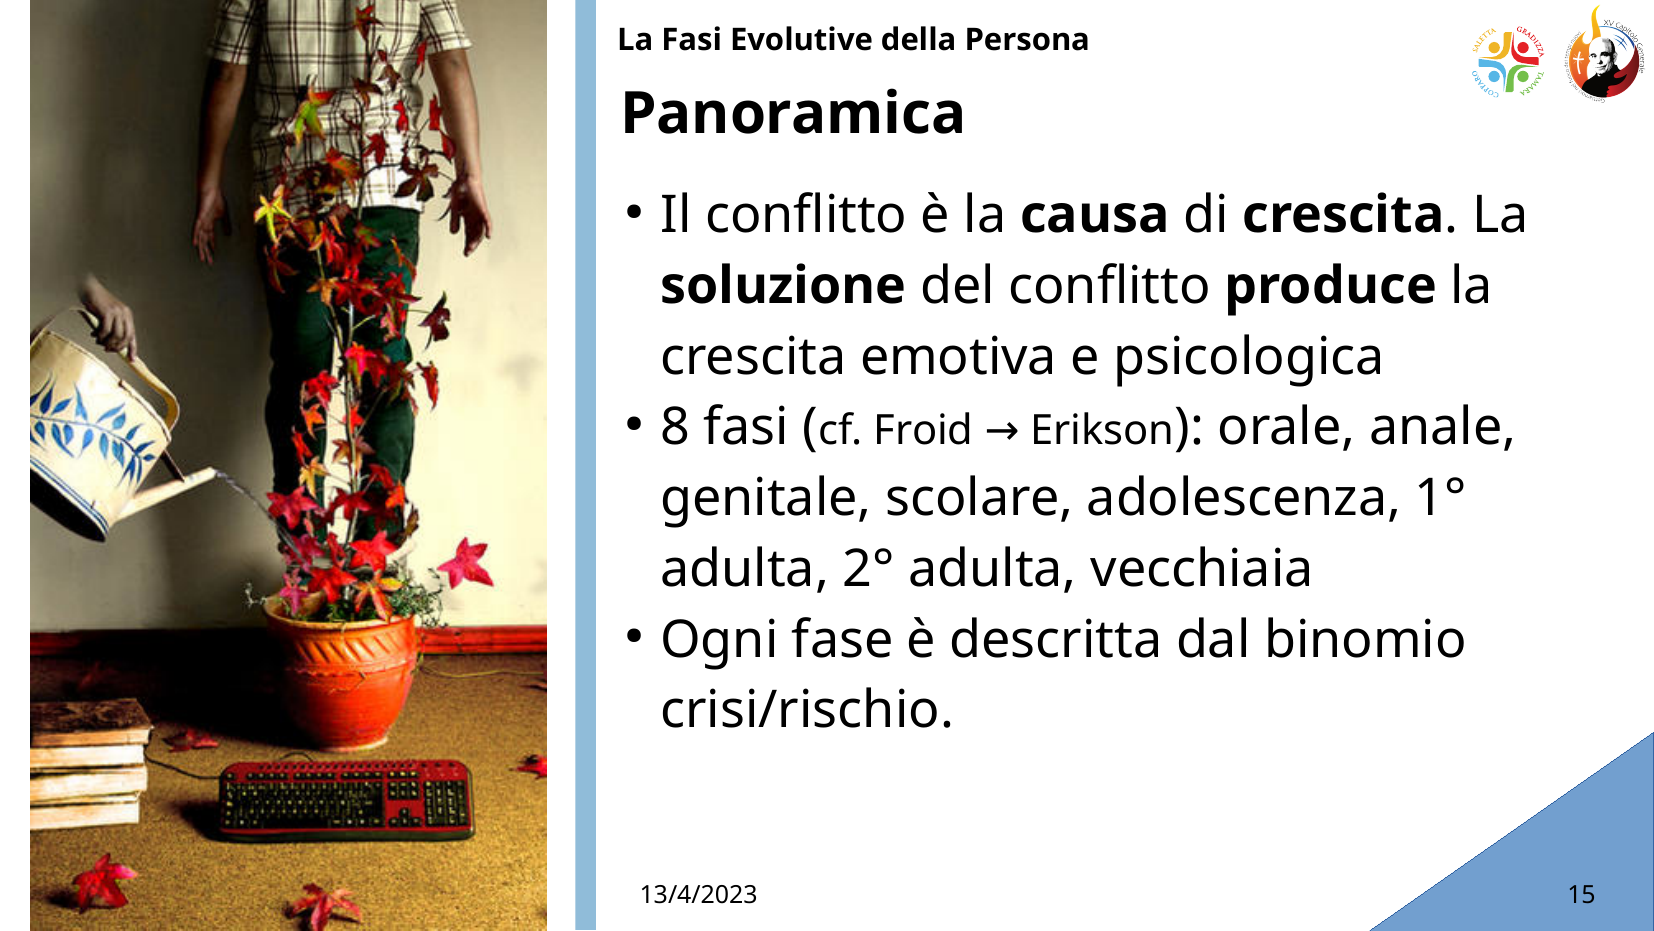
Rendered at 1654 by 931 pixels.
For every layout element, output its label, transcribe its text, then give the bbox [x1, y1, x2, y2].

picture [30, 0, 547, 931]
title Panoramica [620, 70, 1617, 142]
picture [1563, 4, 1646, 103]
subtitle Il conflitto è la causa di crescita. La soluzione del conflitto produce la crescita emotiva e psicologica 8 fasi (cf. Froid → Erikson): orale, anale, genitale, scolare, adolescenza, 1° adulta, 2° adulta, vecchiaia Ogni fase è descritta dal binomio crisi/rischio. [624, 177, 1602, 873]
text_box La Fasi Evolutive della Persona [602, 9, 1335, 63]
